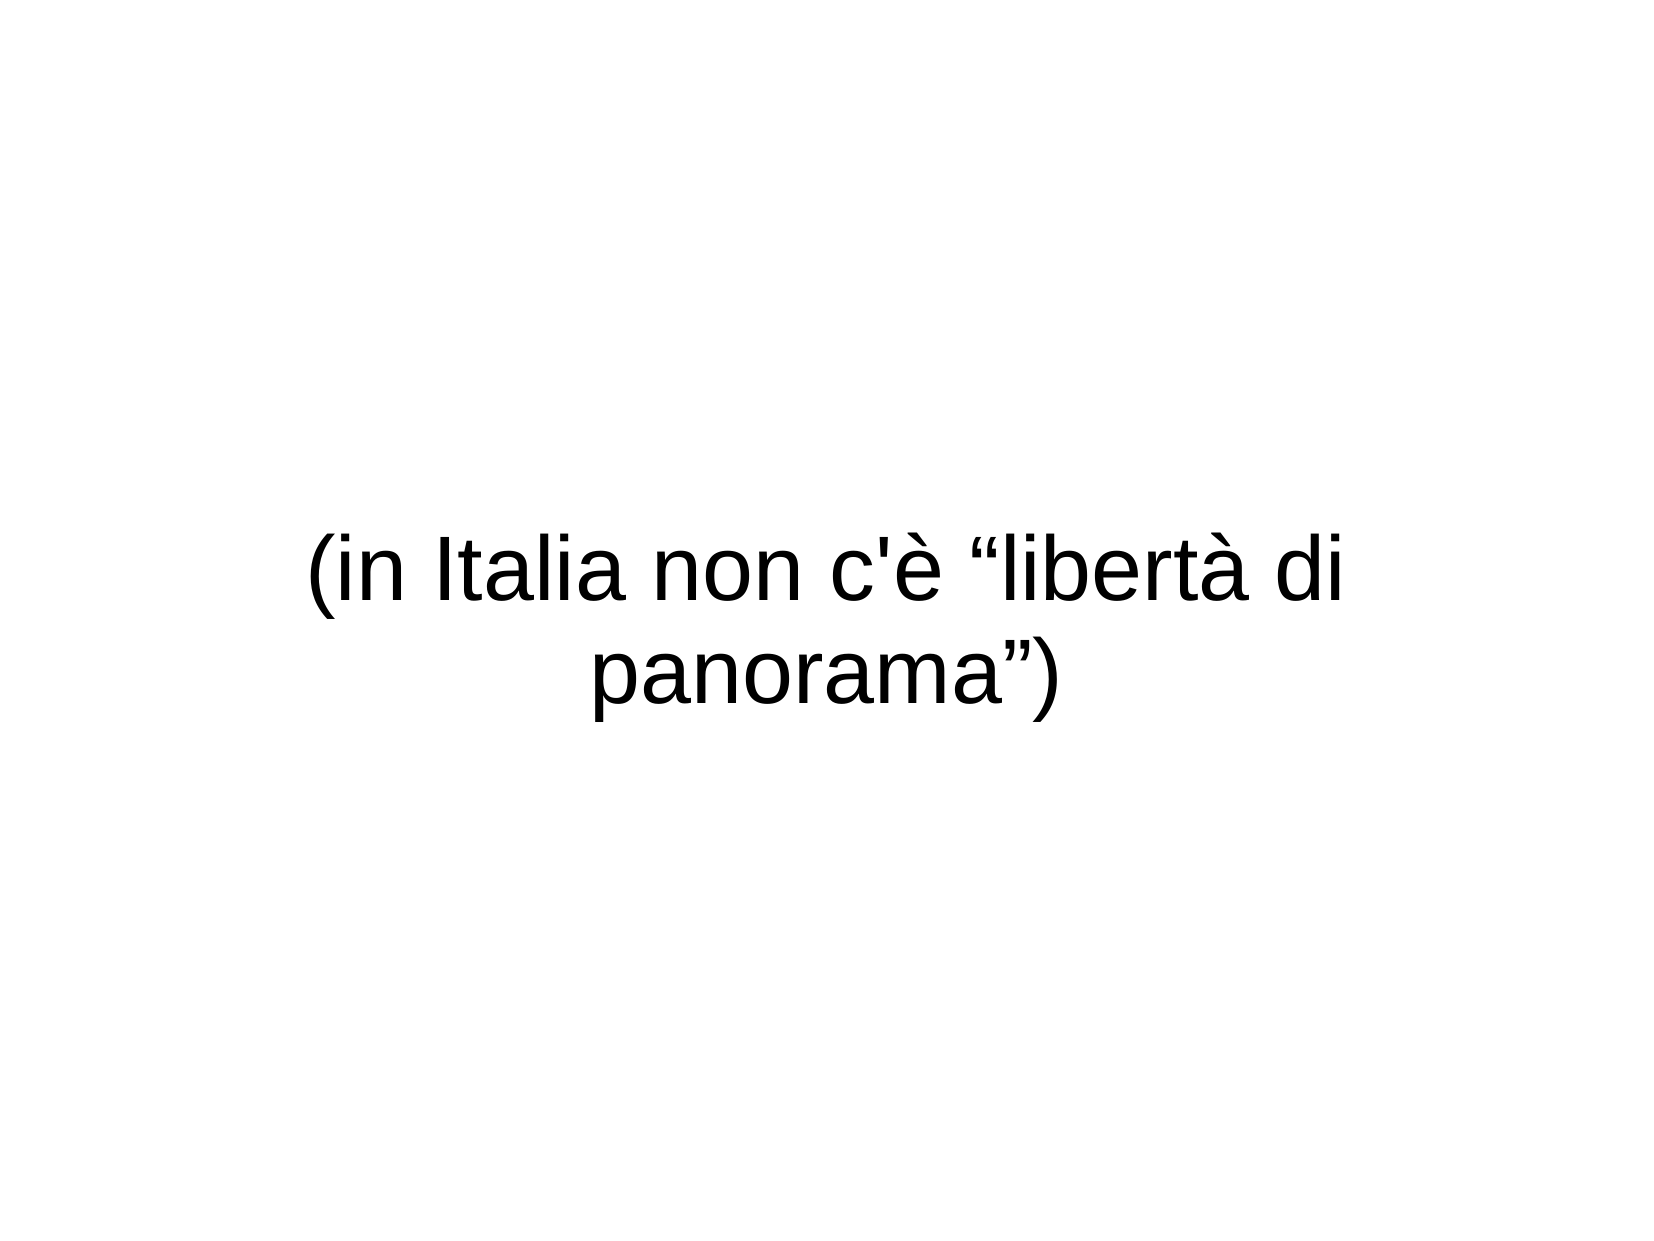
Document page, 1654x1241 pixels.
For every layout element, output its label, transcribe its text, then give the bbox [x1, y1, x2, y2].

title (in Italia non c'è “libertà di panorama”) [82, 516, 1571, 724]
